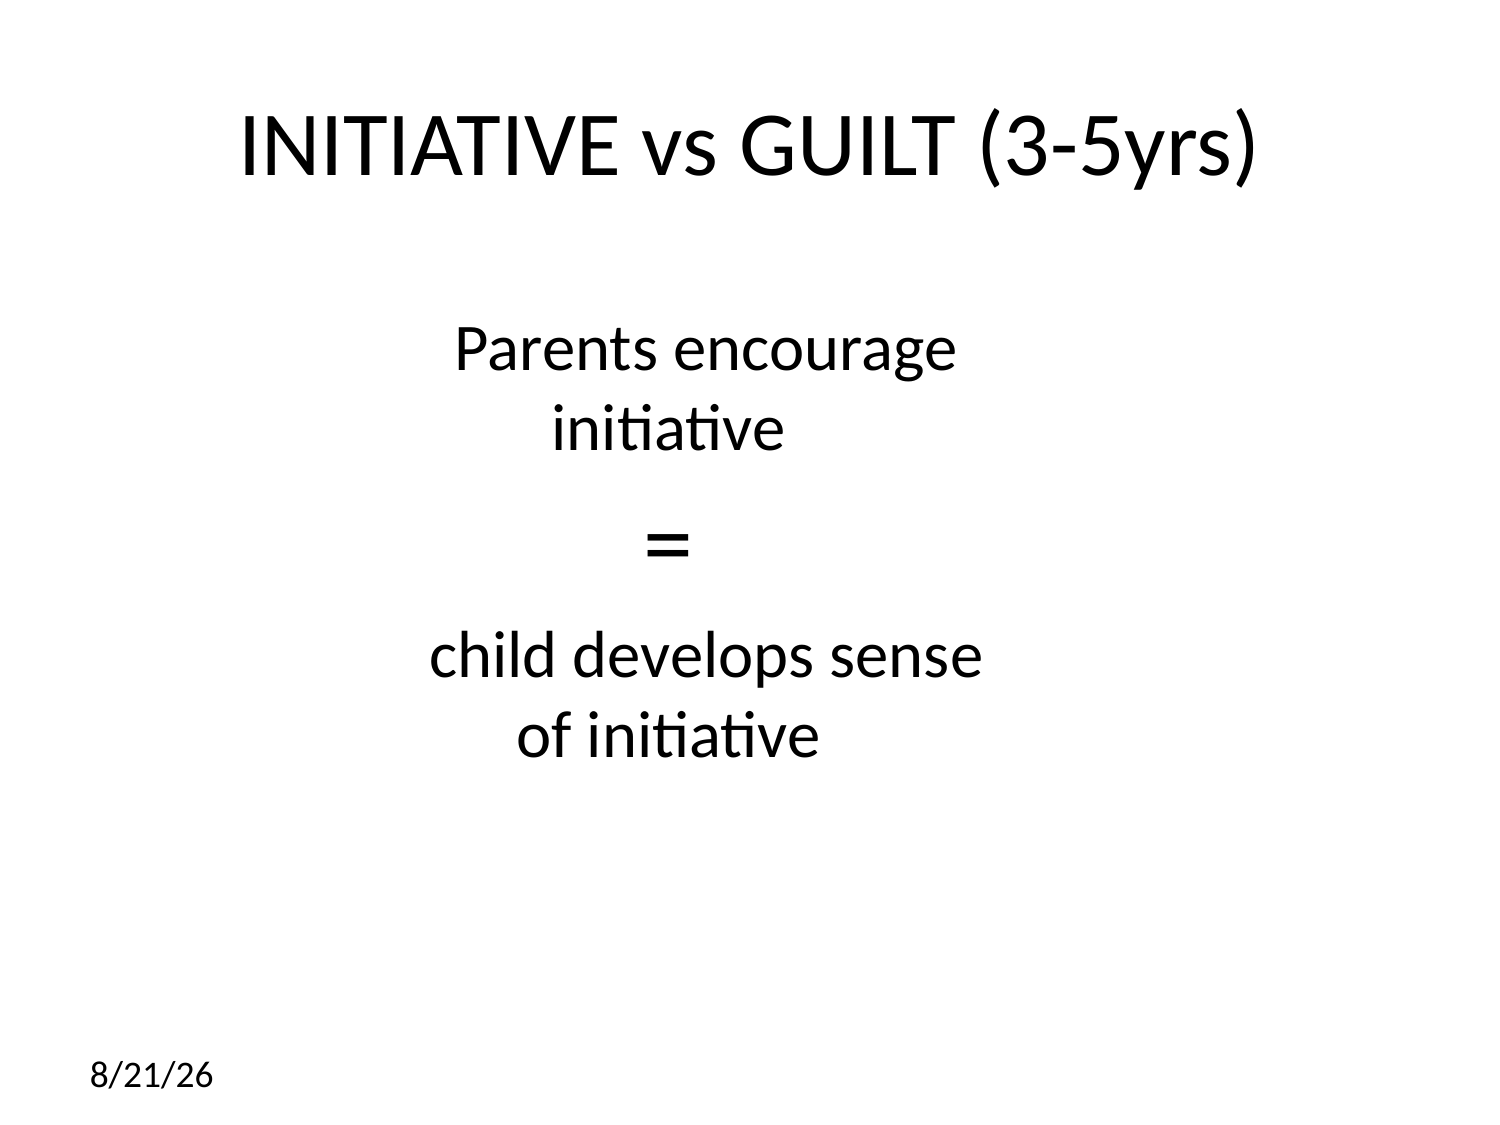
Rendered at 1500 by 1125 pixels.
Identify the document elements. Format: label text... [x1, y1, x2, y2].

title INITIATIVE vs GUILT (3-5yrs) [75, 45, 1425, 233]
list Parents encourage initiative = child develops sense of initiative [337, 296, 1000, 976]
text_box 11/5/2020 [75, 1042, 425, 1103]
